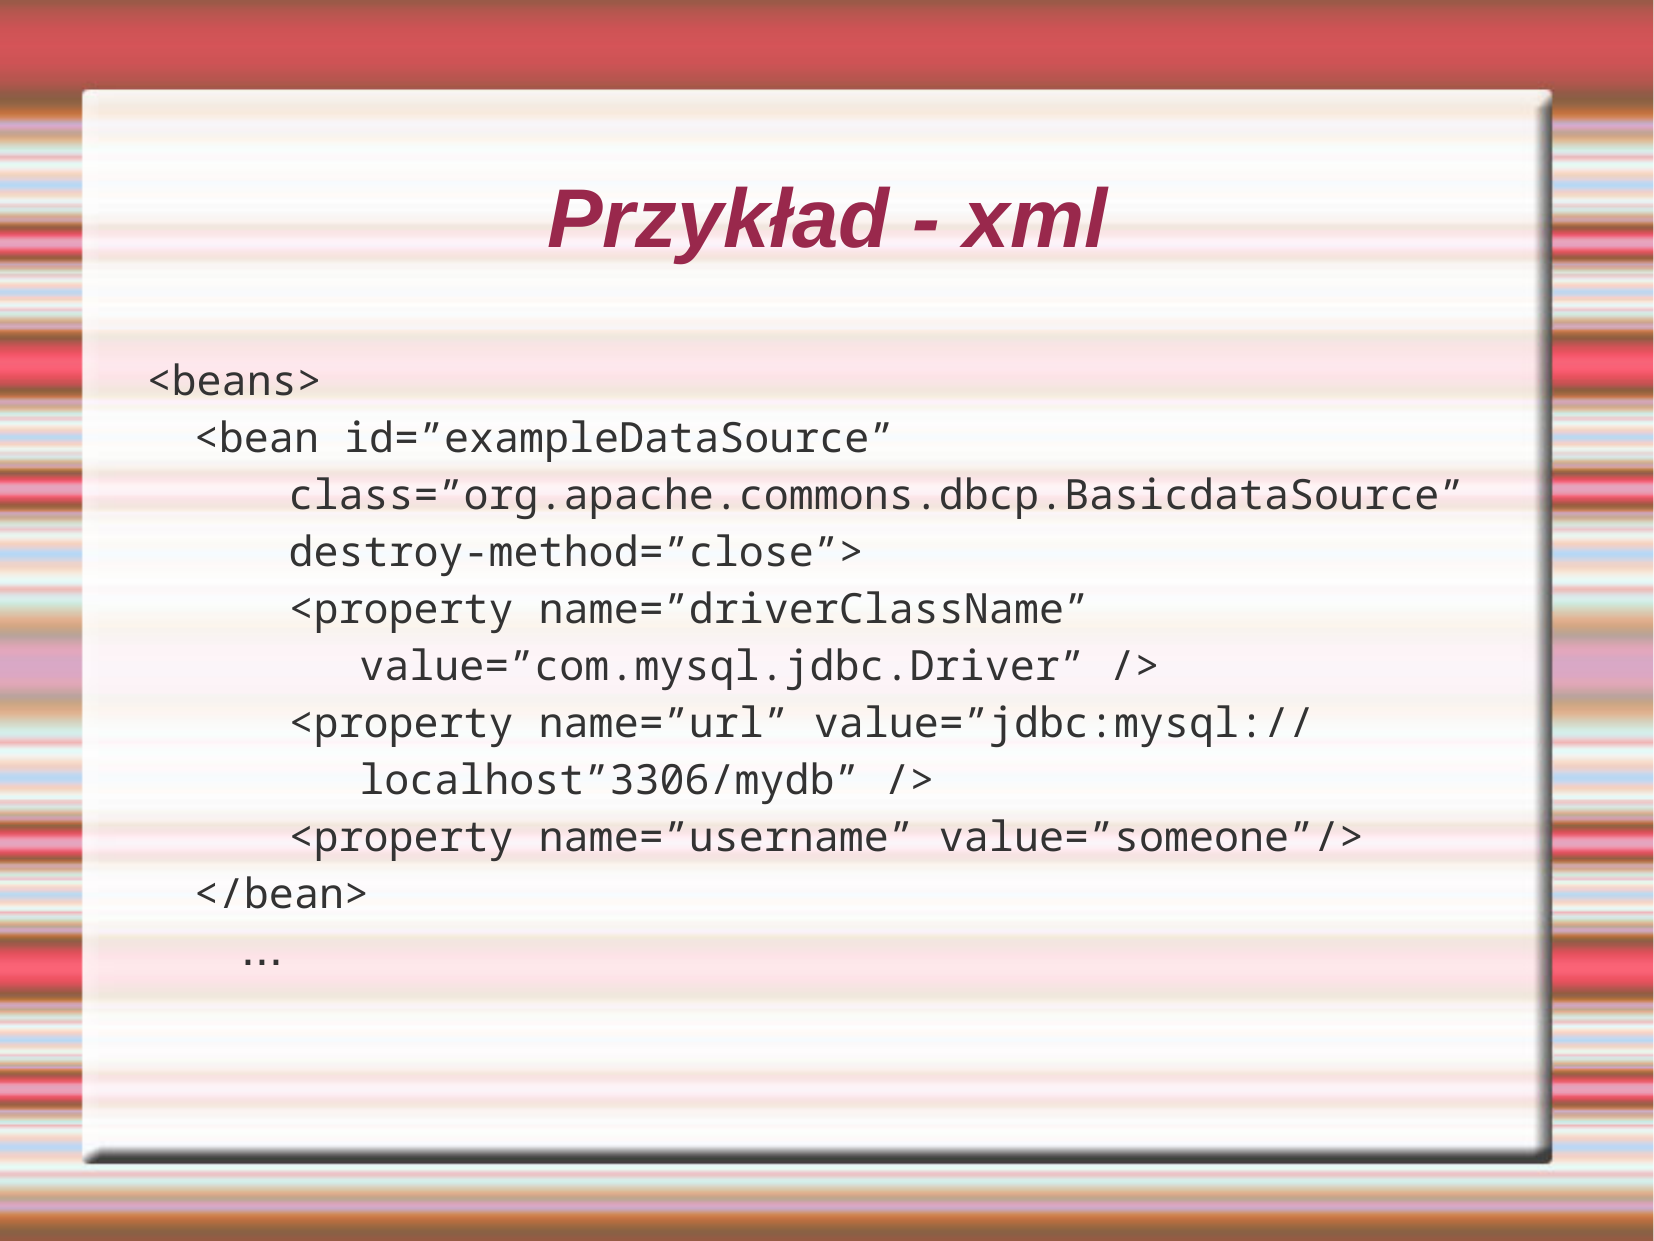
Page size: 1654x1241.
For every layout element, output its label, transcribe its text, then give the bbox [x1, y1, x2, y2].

title Przykład - xml [121, 114, 1534, 322]
picture [0, 0, 1654, 1241]
list <beans> <bean id=”exampleDataSource” class=”org.apache.commons.dbcp.BasicdataSource” destroy-method=”close”> <property name=”driverClassName” value=”com.mysql.jdbc.Driver” /> <property name=”url” value=”jdbc:mysql://localhost”3306/mydb” /> <property name=”username” value=”someone”/> </bean> ... [134, 350, 1516, 1133]
